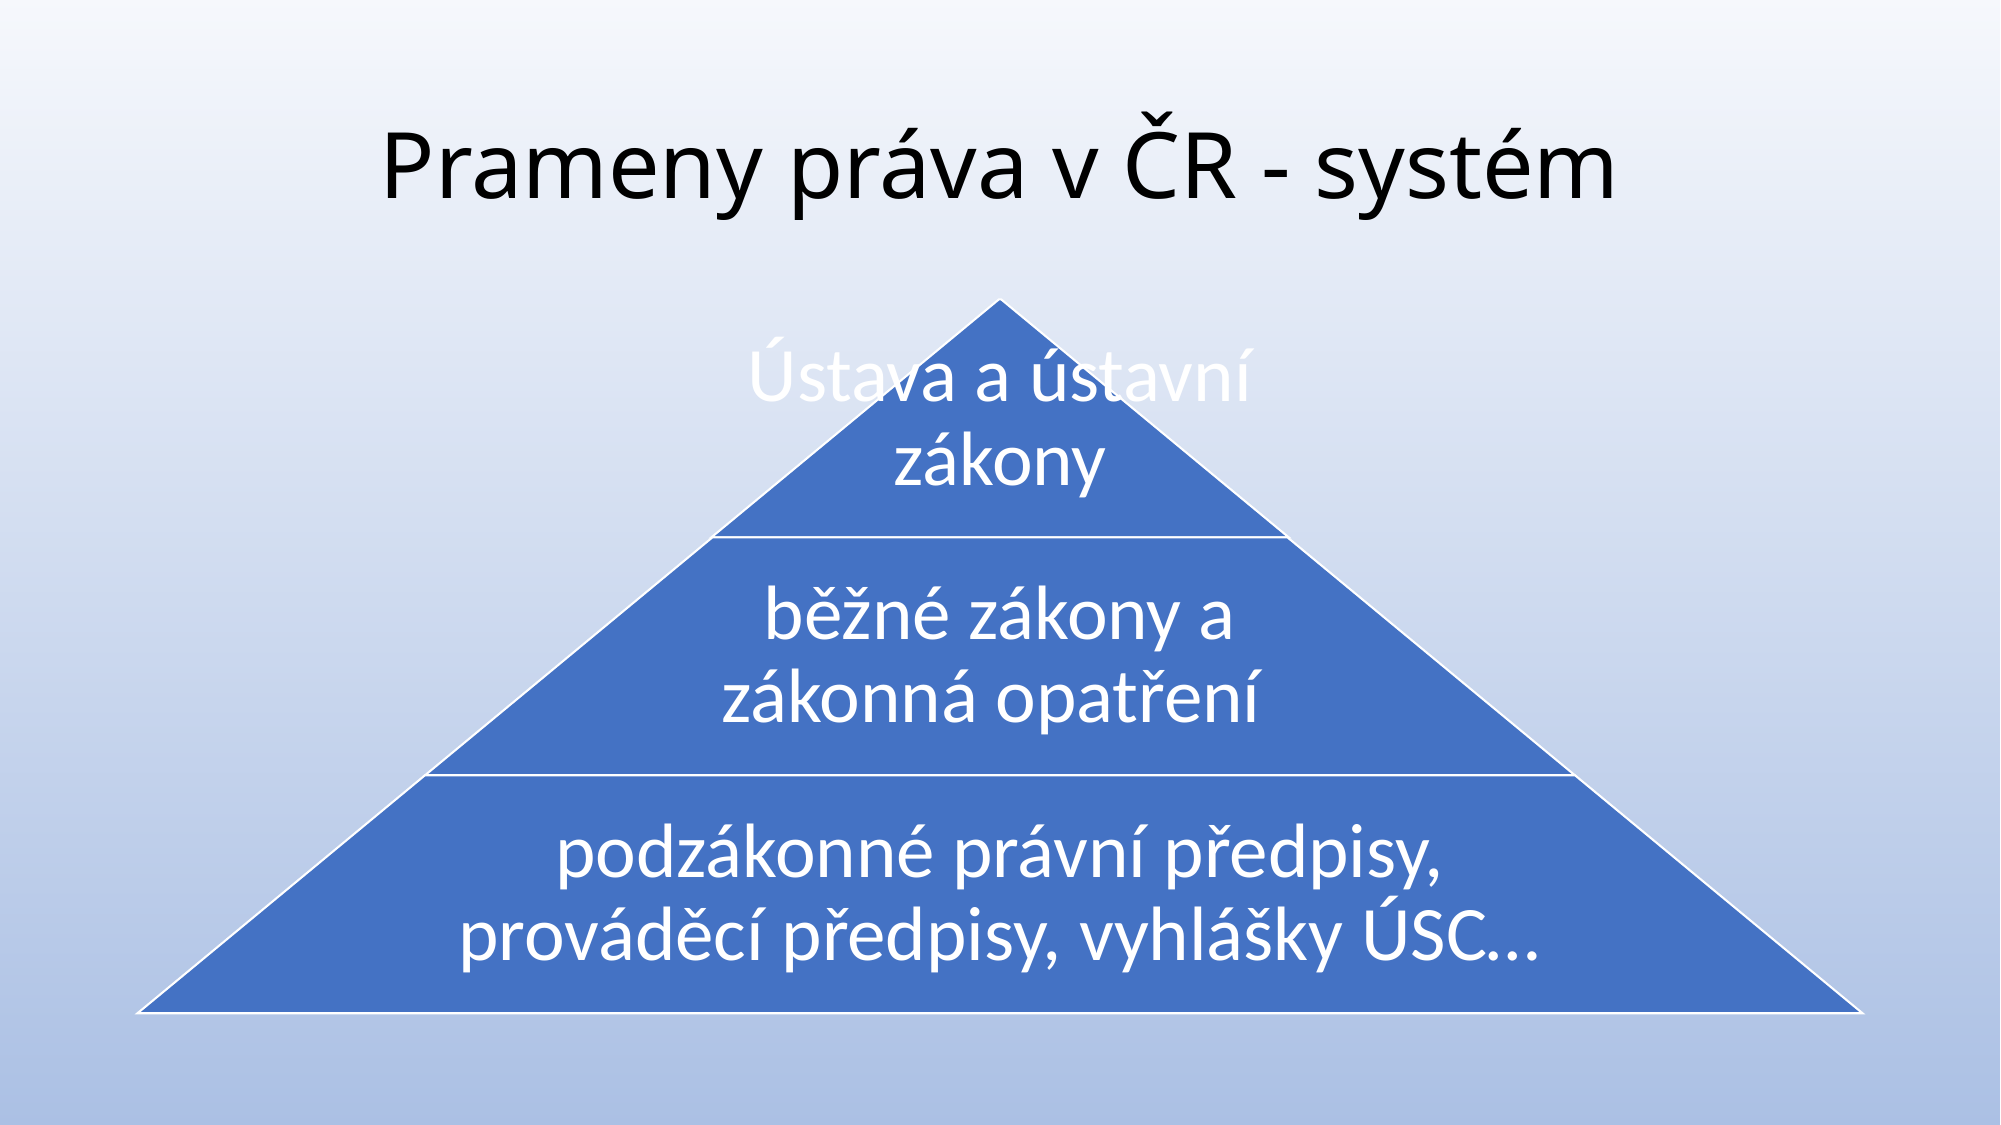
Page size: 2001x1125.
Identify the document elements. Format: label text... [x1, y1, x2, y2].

text_box Ústava a ústavní zákony [711, 299, 1289, 537]
text_box běžné zákony a zákonná opatření [425, 537, 1575, 775]
text_box podzákonné právní předpisy, prováděcí předpisy, vyhlášky ÚSC… [137, 775, 1863, 1014]
title Prameny práva v ČR - systém [137, 59, 1863, 278]
